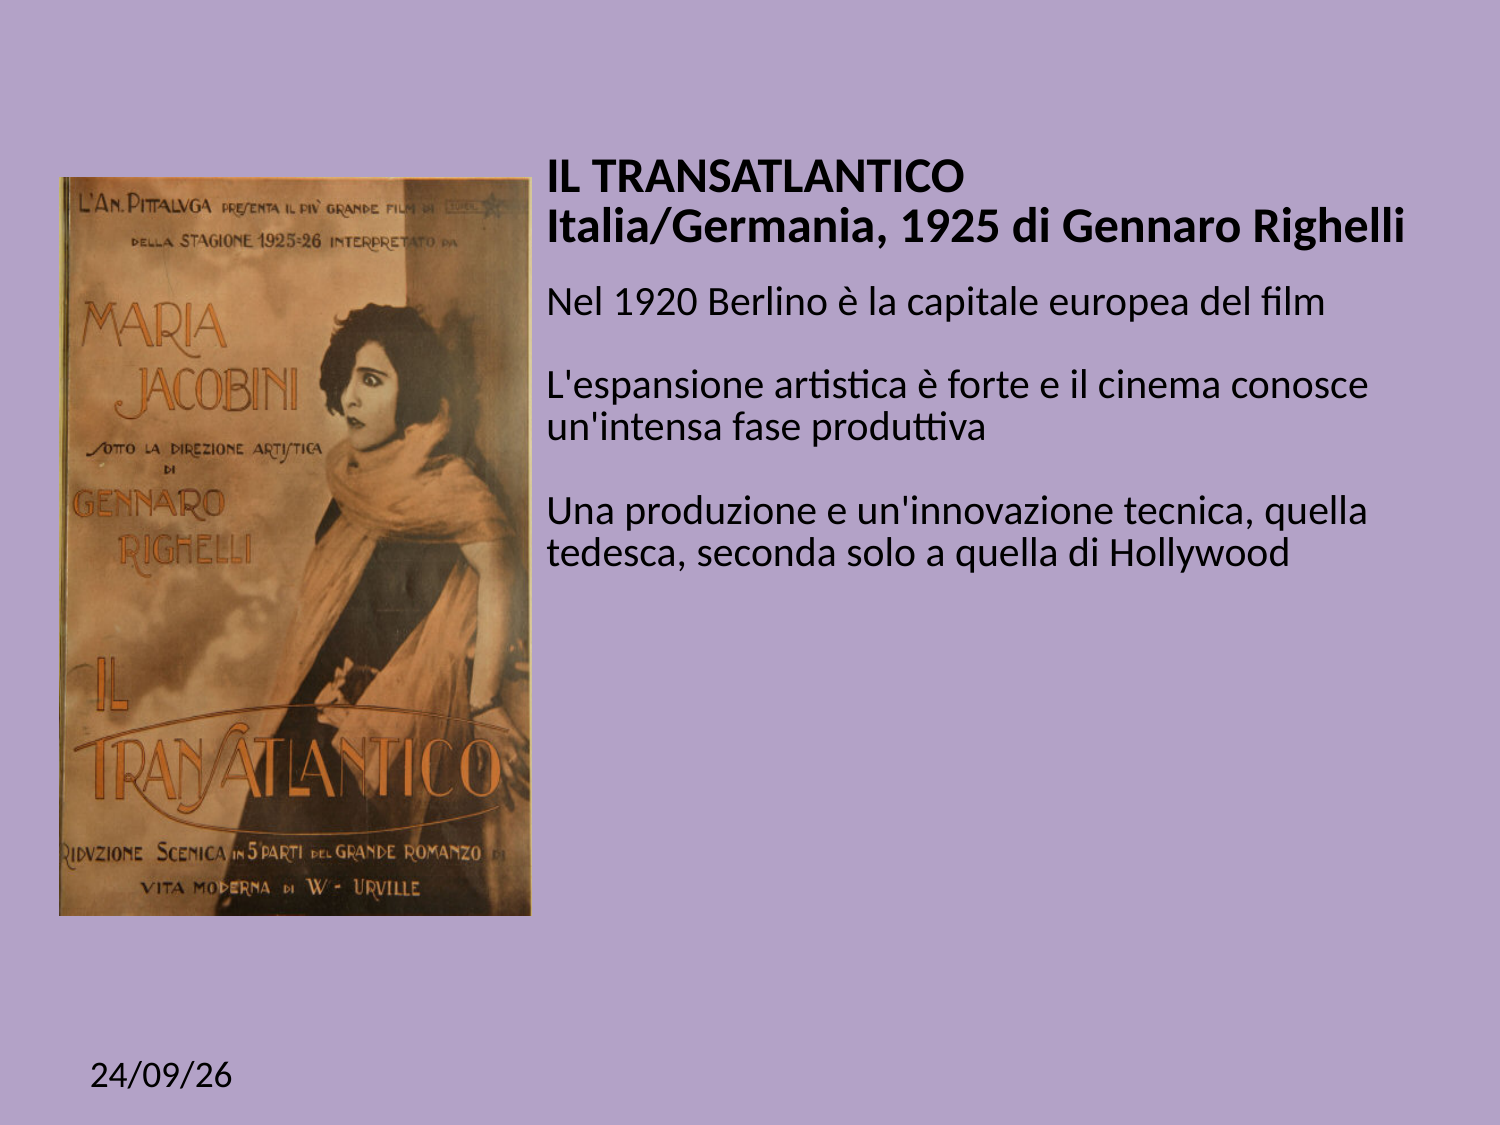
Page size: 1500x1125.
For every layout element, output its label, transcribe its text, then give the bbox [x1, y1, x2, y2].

picture [59, 177, 532, 916]
text_box IL TRANSATLANTICO Italia/Germania, 1925 di Gennaro Righelli Nel 1920 Berlino è la capitale europea del film L'espansione artistica è forte e il cinema conosce un'intensa fase produttiva Una produzione e un'innovazione tecnica, quella tedesca, seconda solo a quella di Hollywood [531, 147, 1500, 1071]
text_box 13/11/2015 [75, 1042, 425, 1103]
